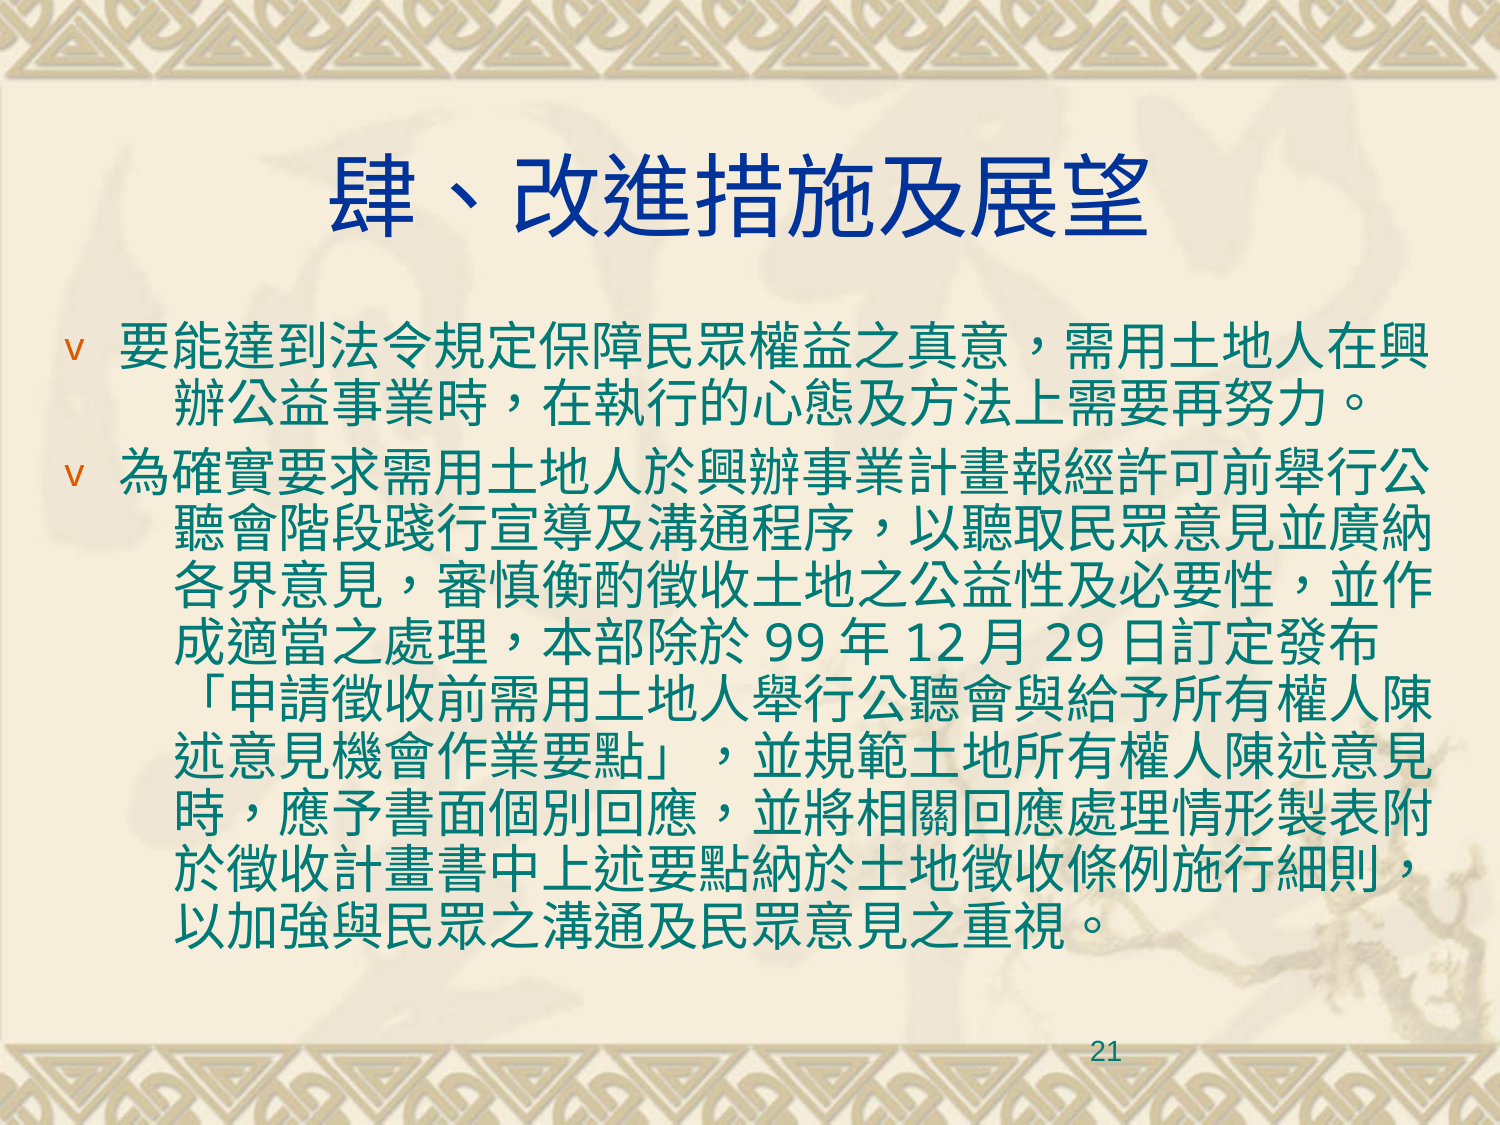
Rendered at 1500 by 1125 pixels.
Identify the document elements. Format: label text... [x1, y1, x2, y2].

text_box [1074, 1024, 1451, 1103]
list 要能達到法令規定保障民眾權益之真意，需用土地人在興辦公益事業時，在執行的心態及方法上需要再努力。 為確實要求需用土地人於興辦事業計畫報經許可前舉行公聽會階段踐行宣導及溝通程序，以聽取民眾意見並廣納各界意見，審慎衡酌徵收土地之公益性及必要性，並作成適當之處理，本部除於99年12月29日訂定發布「申請徵收前需用土地人舉行公聽會與給予所有權人陳述意見機會作業要點」，並規範土地所有權人陳述意見時，應予書面個別回應，並將相關回應處理情形製表附於徵收計畫書中上述要點納於土地徵收條例施行細則，以加強與民眾之溝通及民眾意見之重視。 [49, 312, 1451, 1001]
title 肆、改進措施及展望 [49, 99, 1451, 288]
